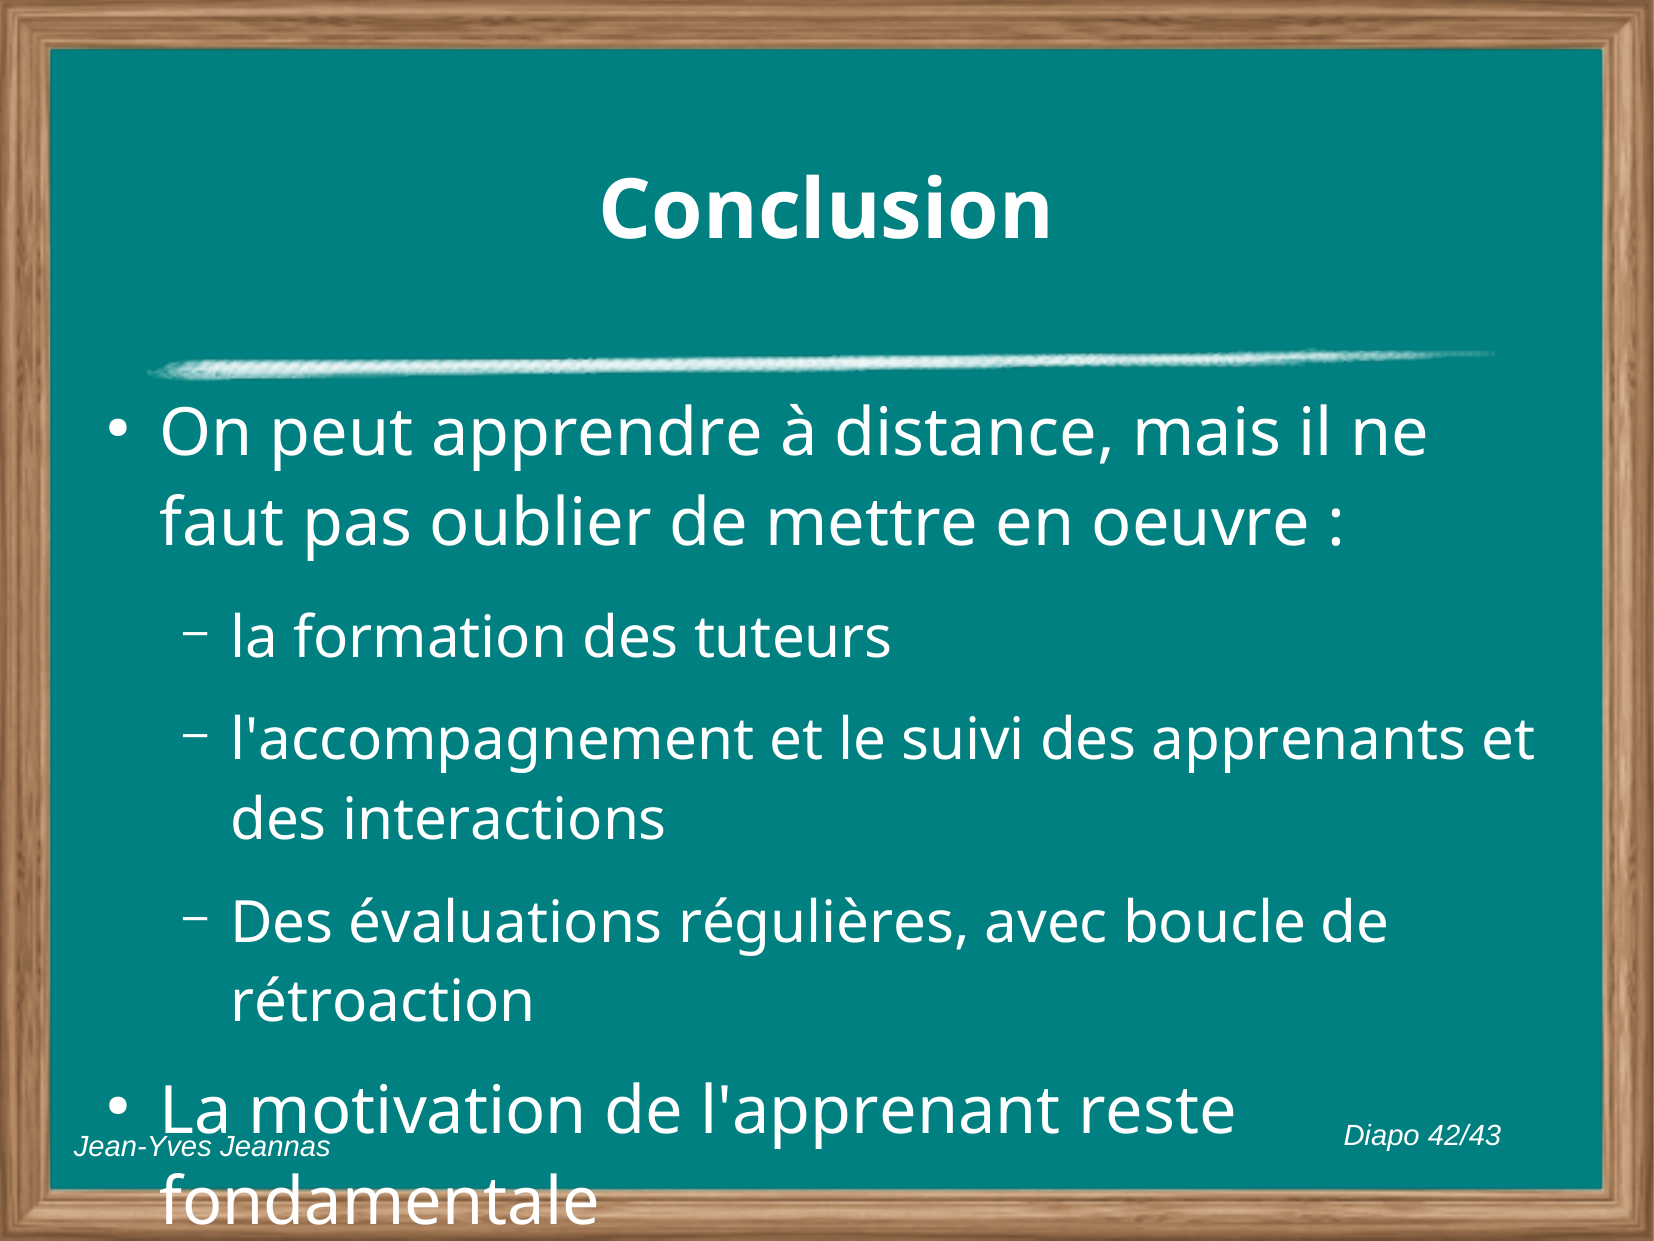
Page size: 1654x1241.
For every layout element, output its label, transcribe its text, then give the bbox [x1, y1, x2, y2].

list On peut apprendre à distance, mais il ne faut pas oublier de mettre en oeuvre : la formation des tuteurs l'accompagnement et le suivi des apprenants et des interactions Des évaluations régulières, avec boucle de rétroaction La motivation de l'apprenant reste fondamentale [88, 383, 1565, 1161]
picture [0, 0, 1654, 1241]
title Conclusion [88, 88, 1565, 325]
